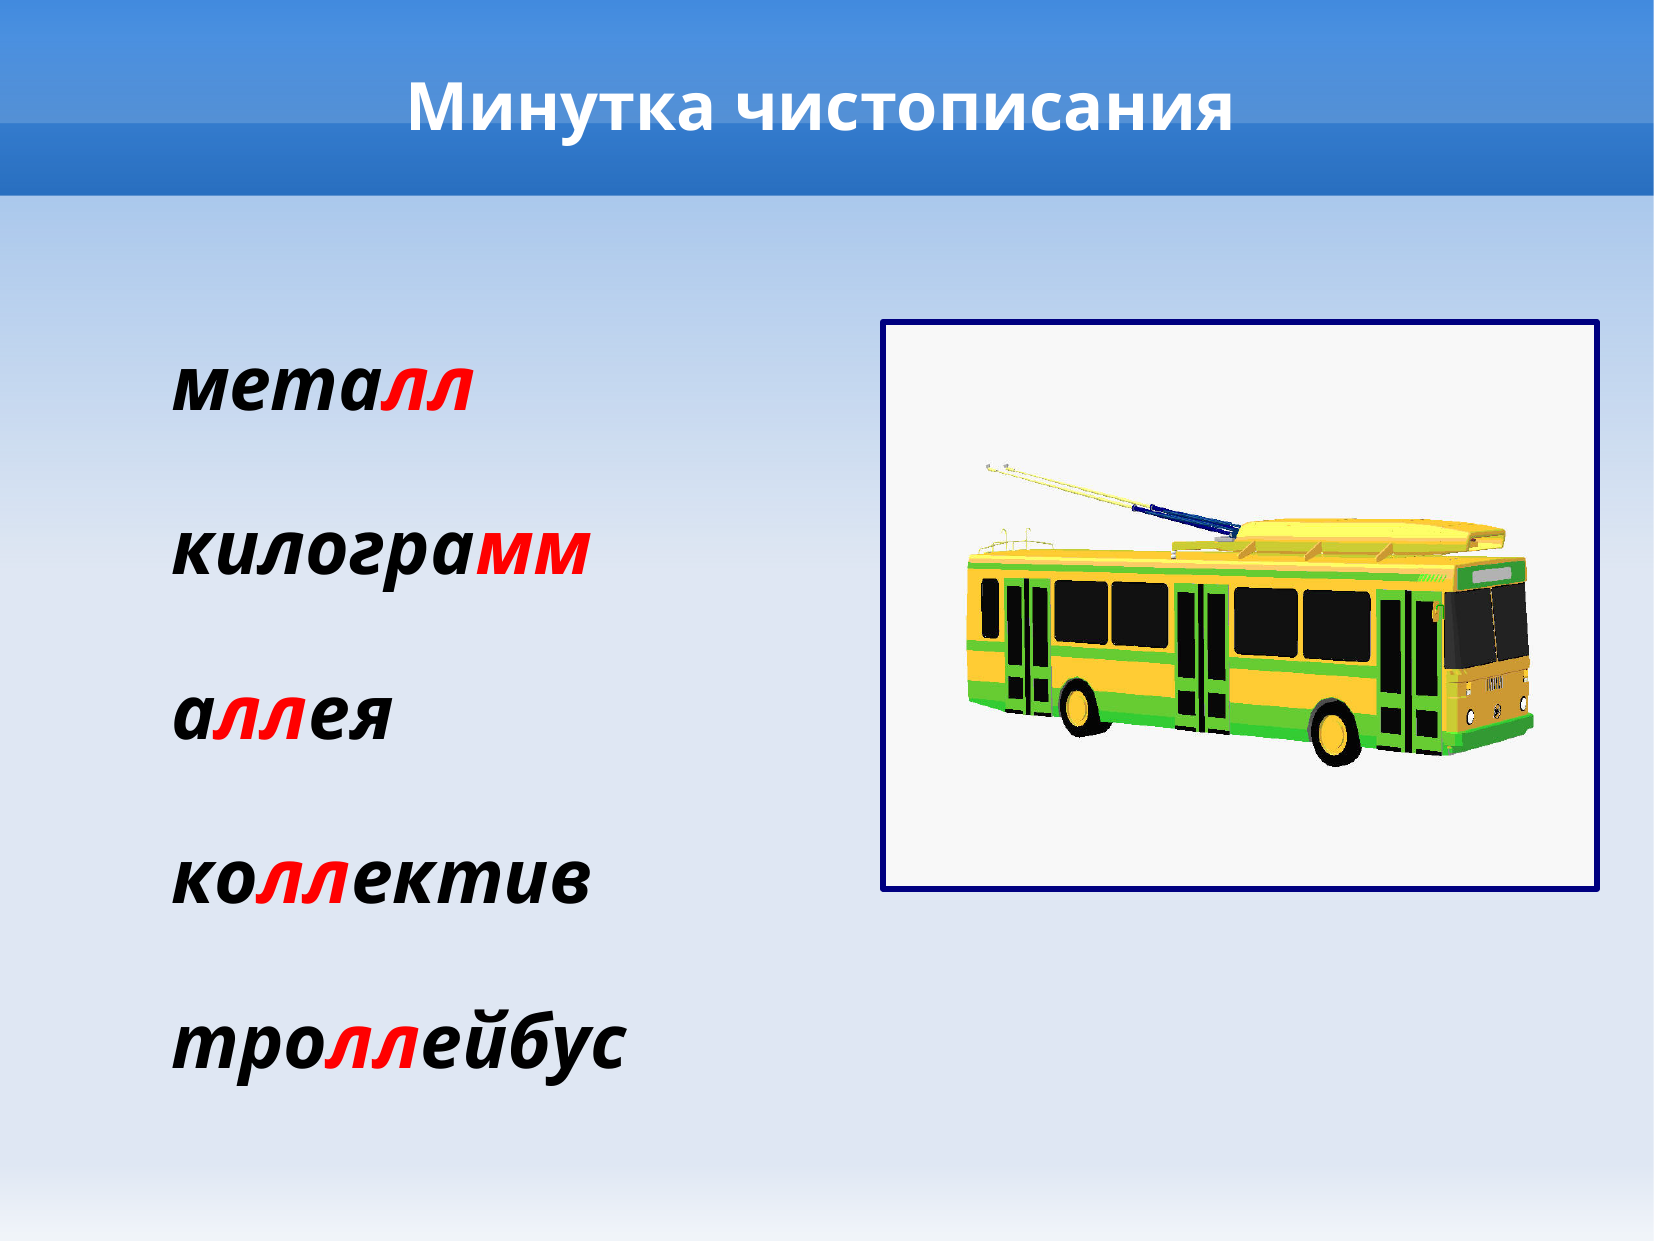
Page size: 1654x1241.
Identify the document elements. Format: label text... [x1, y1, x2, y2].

title Минутка чистописания [76, 0, 1565, 208]
list металл килограмм аллея коллектив троллейбус [82, 290, 809, 1109]
picture [885, 324, 1594, 886]
